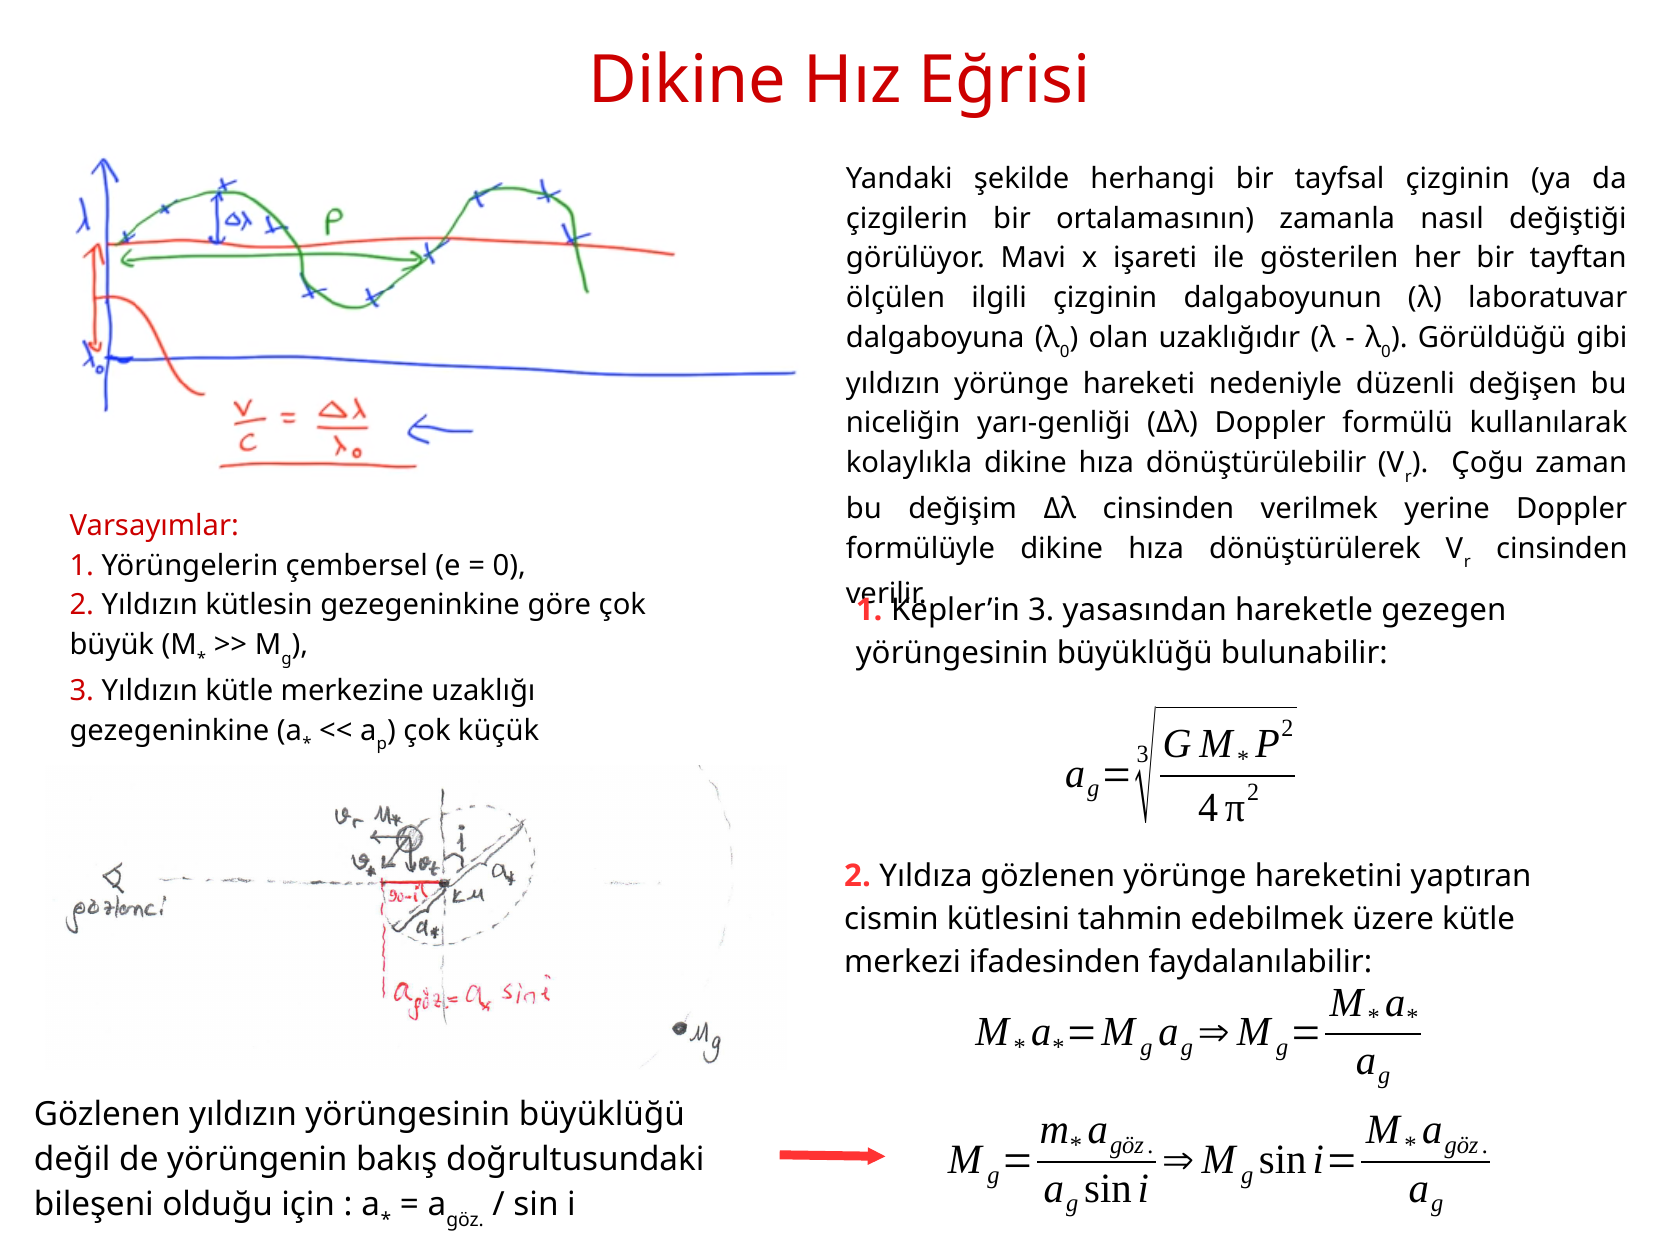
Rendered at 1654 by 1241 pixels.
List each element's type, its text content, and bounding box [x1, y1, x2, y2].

text_box Yandaki şekilde herhangi bir tayfsal çizginin (ya da çizgilerin bir ortalamasının) zamanla nasıl değiştiği görülüyor. Mavi x işareti ile gösterilen her bir tayftan ölçülen ilgili çizginin dalgaboyunun (λ) laboratuvar dalgaboyuna (λ0) olan uzaklığıdır (λ - λ0). Görüldüğü gibi yıldızın yörünge hareketi nedeniyle düzenli değişen bu niceliğin yarı-genliği (Δλ) Doppler formülü kullanılarak kolaylıkla dikine hıza dönüştürülebilir (Vr). Çoğu zaman bu değişim Δλ cinsinden verilmek yerine Doppler formülüyle dikine hıza dönüştürülerek Vr cinsinden verilir. [831, 149, 1643, 580]
text_box 1. Kepler’in 3. yasasından hareketle gezegen yörüngesinin büyüklüğü bulunabilir: [841, 579, 1618, 688]
picture [38, 105, 820, 477]
chart [935, 1105, 1503, 1218]
text_box Dikine Hız Eğrisi [360, 24, 1321, 121]
picture [45, 765, 787, 1070]
text_box 2. Yıldıza gözlenen yörünge hareketini yaptıran cismin kütlesini tahmin edebilmek üzere kütle merkezi ifadesinden faydalanılabilir: [829, 845, 1618, 975]
chart [962, 979, 1433, 1090]
chart [1054, 704, 1308, 831]
text_box Varsayımlar: 1. Yörüngelerin çembersel (e = 0), 2. Yıldızın kütlesin gezegeninkine göre çok büyük (M* >> Mg), 3. Yıldızın kütle merkezine uzaklığı gezegeninkine (a* << ap) çok küçük [54, 496, 734, 741]
text_box Gözlenen yıldızın yörüngesinin büyüklüğü değil de yörüngenin bakış doğrultusundaki bileşeni olduğu için : a* = agöz. / sin i [19, 1082, 769, 1227]
